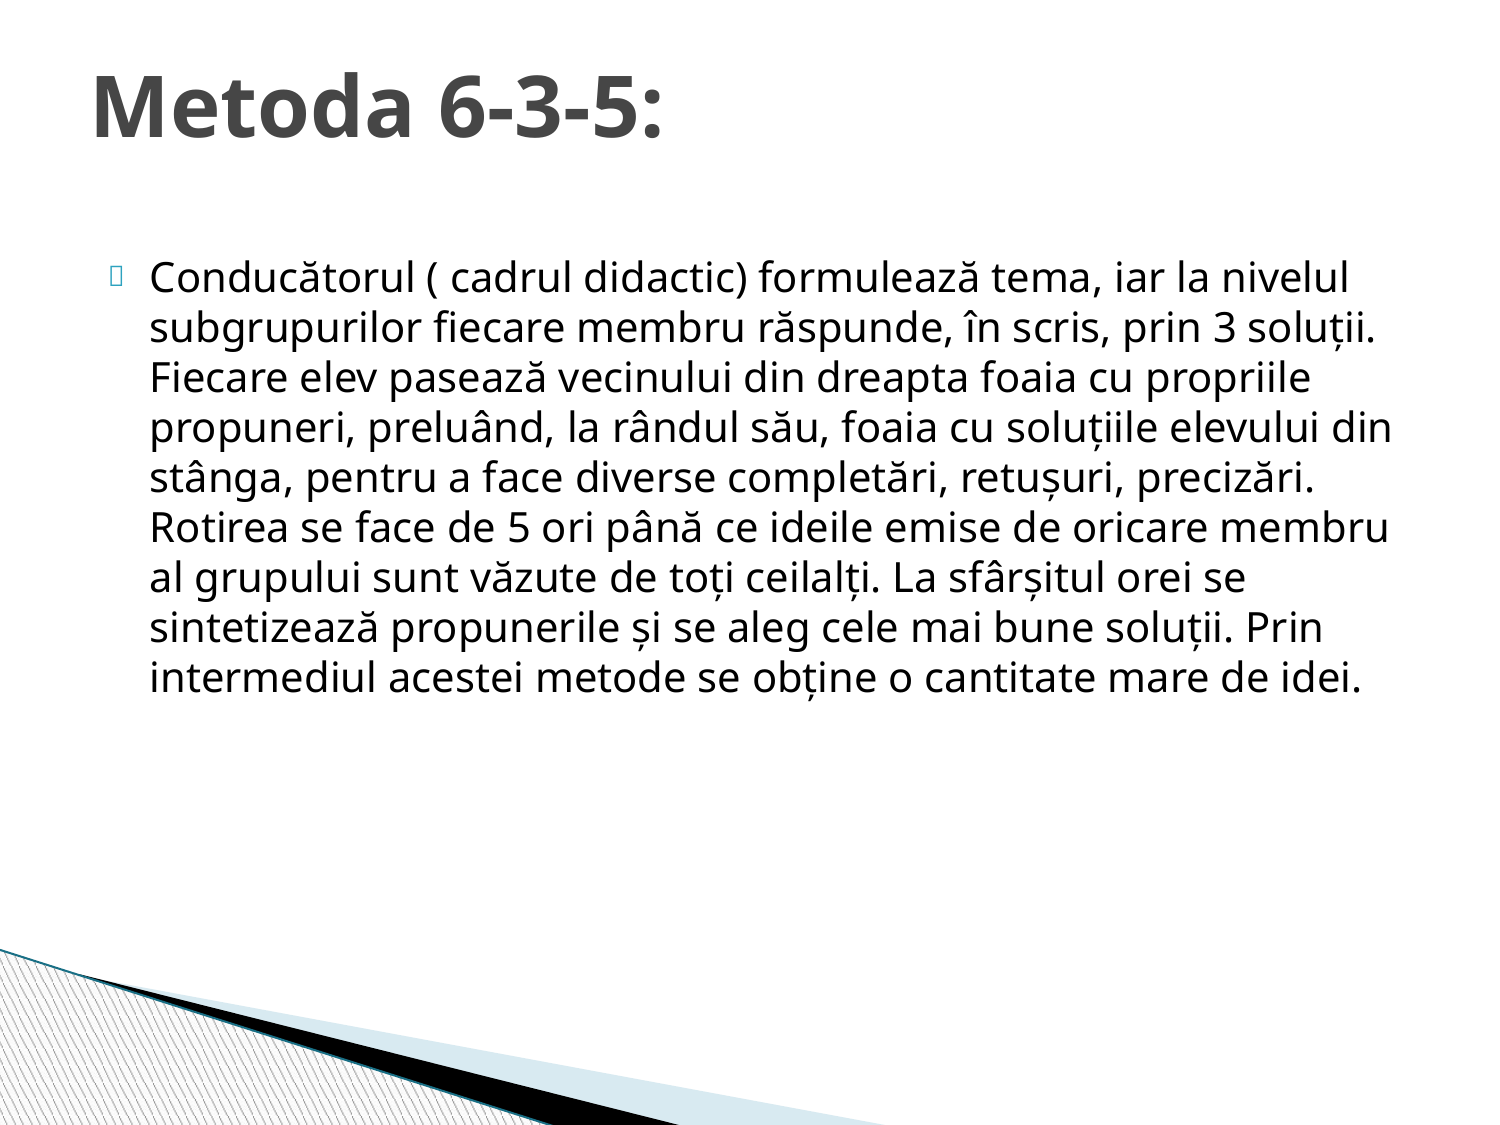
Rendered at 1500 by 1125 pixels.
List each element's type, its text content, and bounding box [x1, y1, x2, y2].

picture [0, 952, 543, 1125]
title Metoda 6-3-5: [75, 45, 1425, 233]
list Conducătorul ( cadrul didactic) formulează tema, iar la nivelul subgrupurilor fiecare membru răspunde, în scris, prin 3 soluții. Fiecare elev pasează vecinului din dreapta foaia cu propriile propuneri, preluând, la rândul său, foaia cu soluțiile elevului din stânga, pentru a face diverse completări, retușuri, precizări. Rotirea se face de 5 ori până ce ideile emise de oricare membru al grupului sunt văzute de toți ceilalți. La sfârșitul orei se sintetizează propunerile și se aleg cele mai bune soluții. Prin intermediul acestei metode se obține o cantitate mare de idei. [75, 243, 1425, 986]
